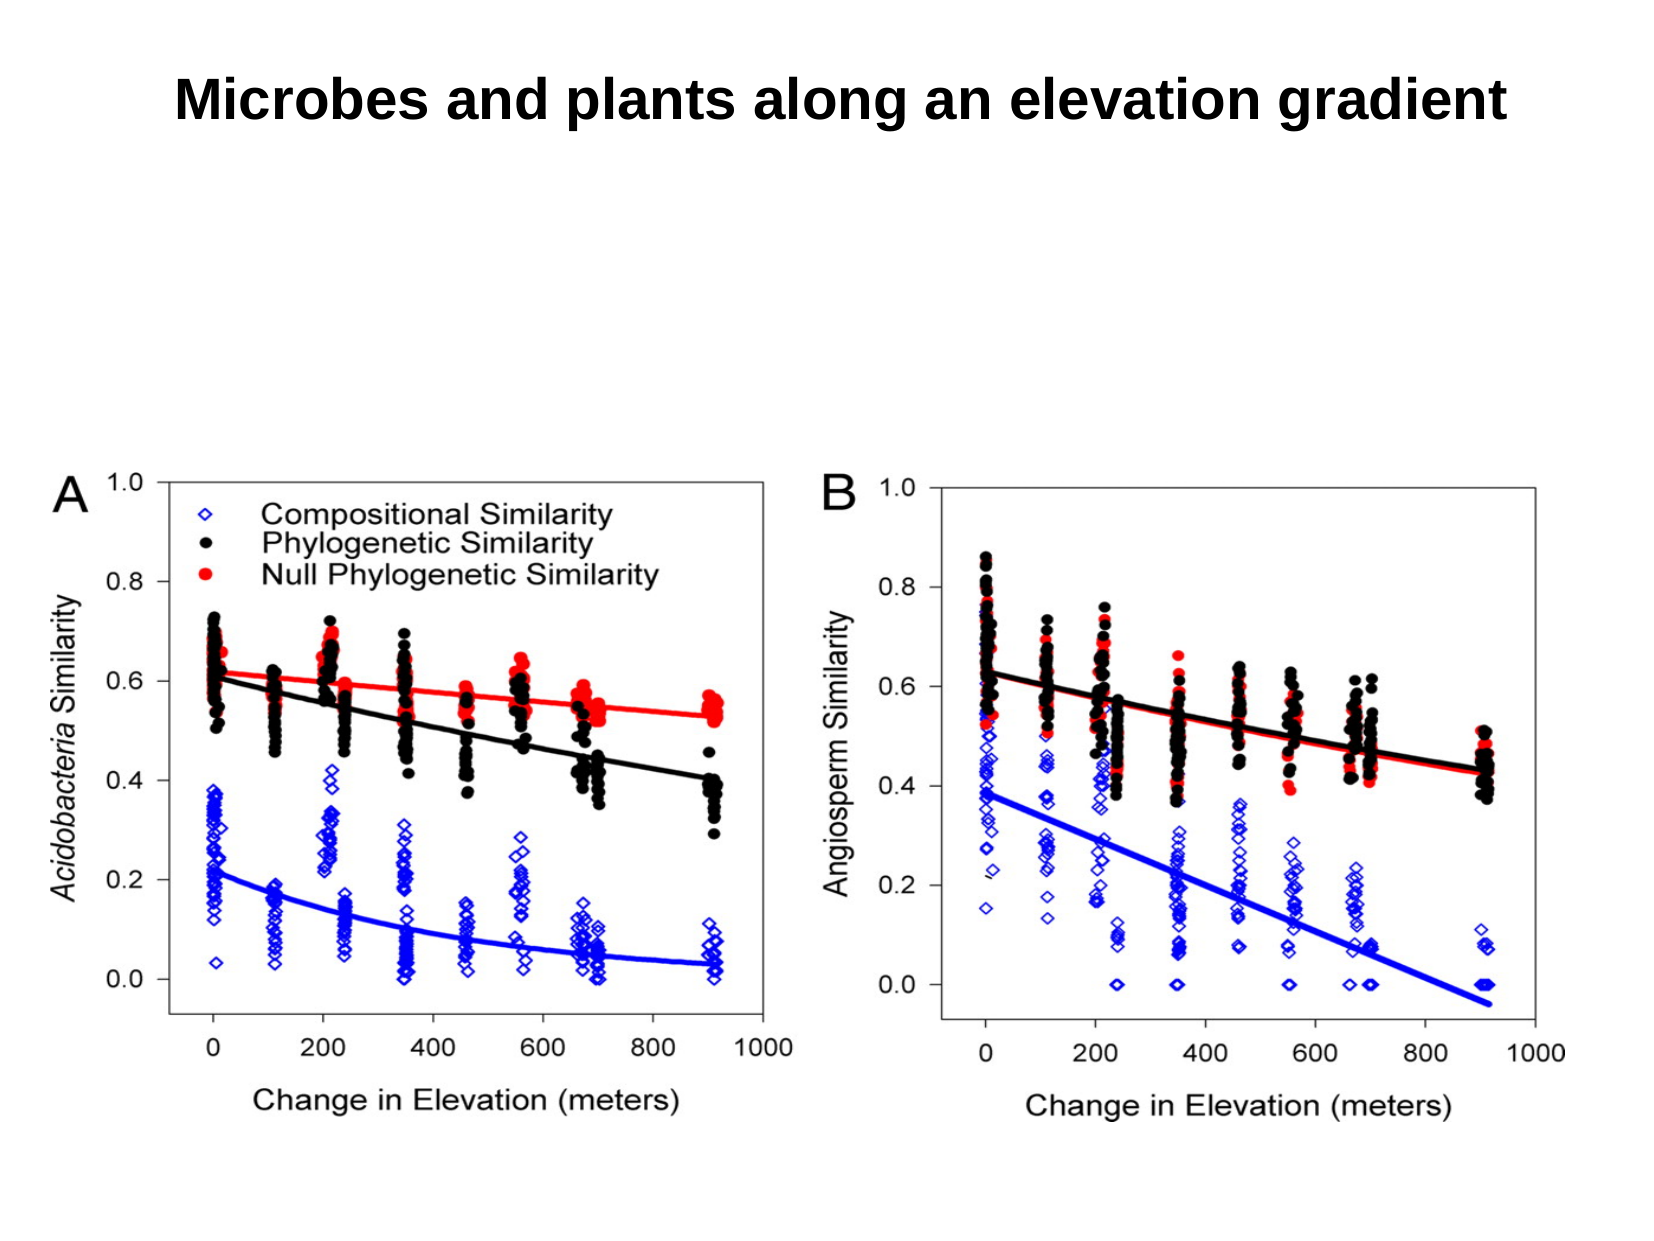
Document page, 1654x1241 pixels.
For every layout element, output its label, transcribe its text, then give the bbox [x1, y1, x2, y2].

text_box Microbes and plants along an elevation gradient [159, 59, 1654, 141]
picture [50, 472, 1565, 1123]
